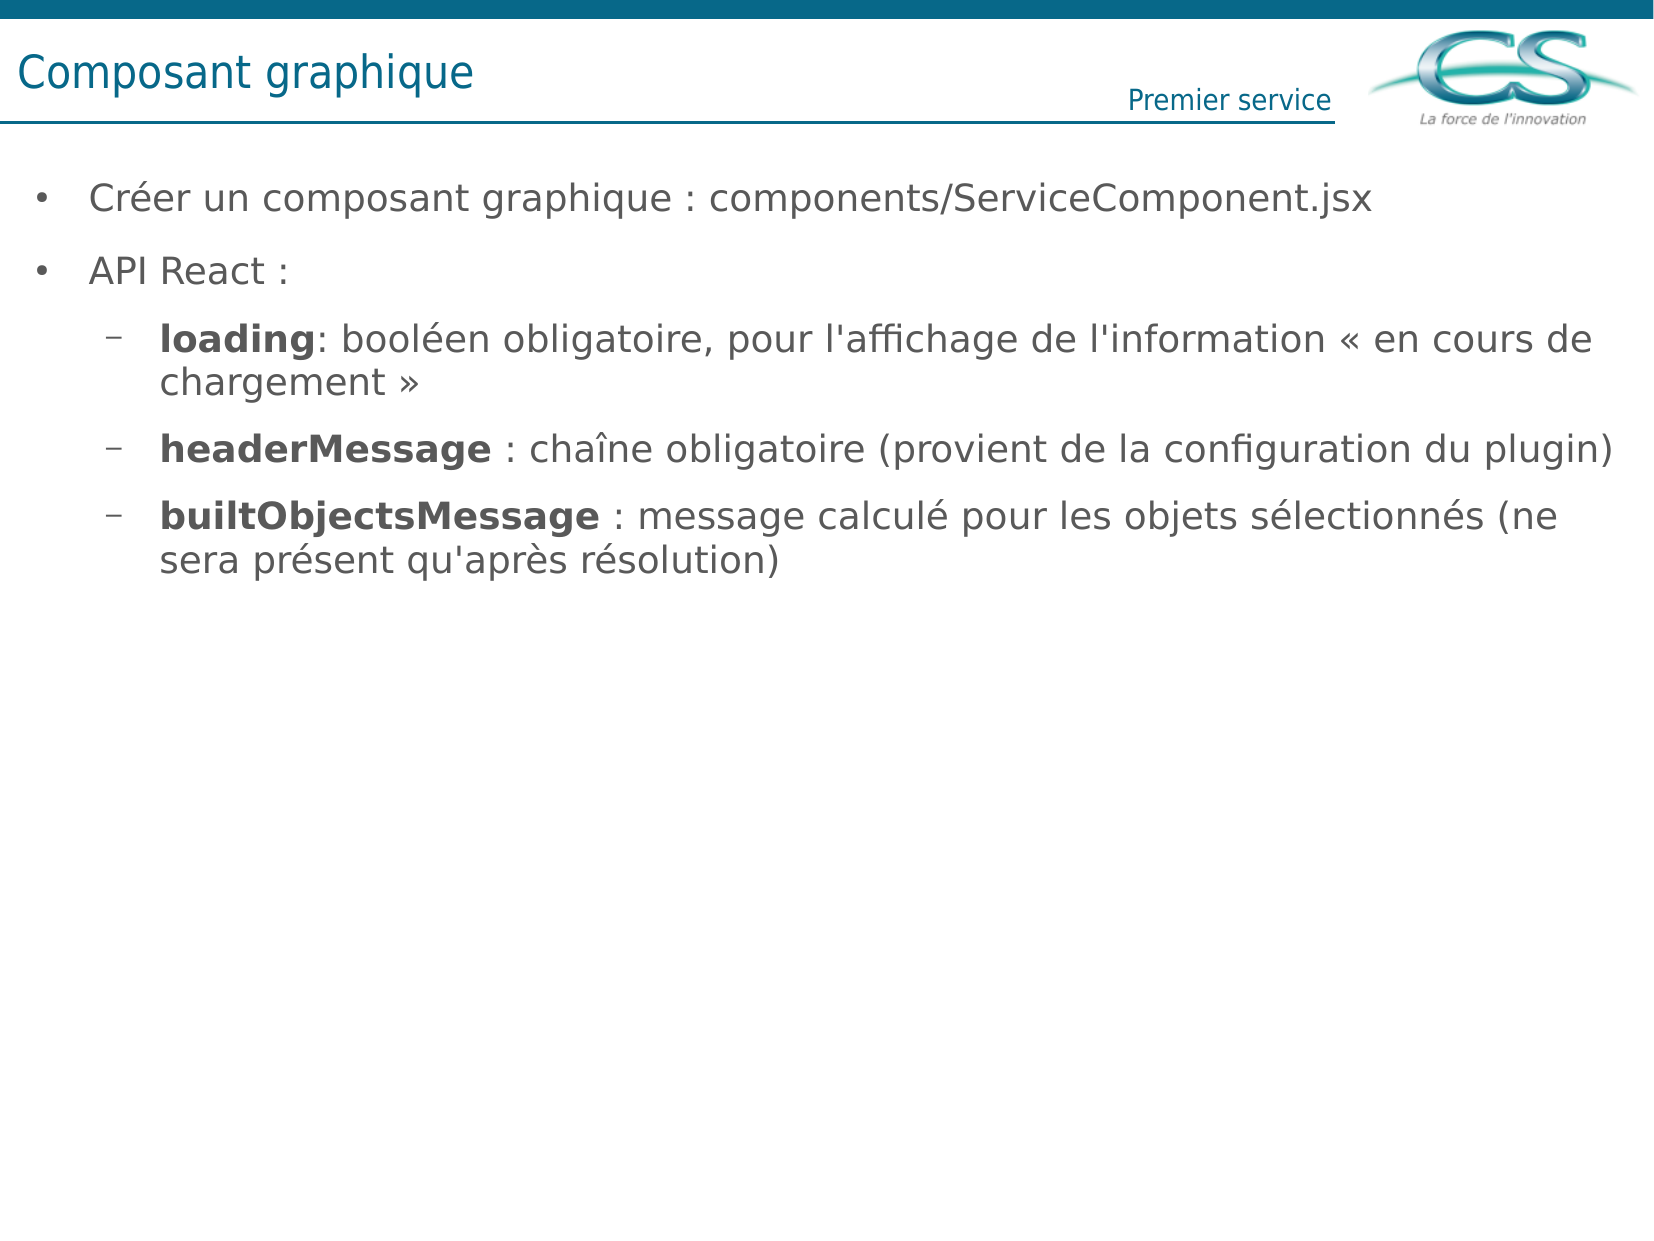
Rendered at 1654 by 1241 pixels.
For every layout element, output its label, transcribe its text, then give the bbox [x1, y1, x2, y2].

text_box Premier service [1116, 71, 1359, 164]
list Créer un composant graphique : components/ServiceComponent.jsx API React : loading: booléen obligatoire, pour l'affichage de l'information « en cours de chargement » headerMessage : chaîne obligatoire (provient de la configuration du plugin) builtObjectsMessage : message calculé pour les objets sélectionnés (ne sera présent qu'après résolution) [17, 177, 1630, 1217]
picture [1368, 28, 1642, 128]
title Composant graphique [17, 46, 1368, 106]
